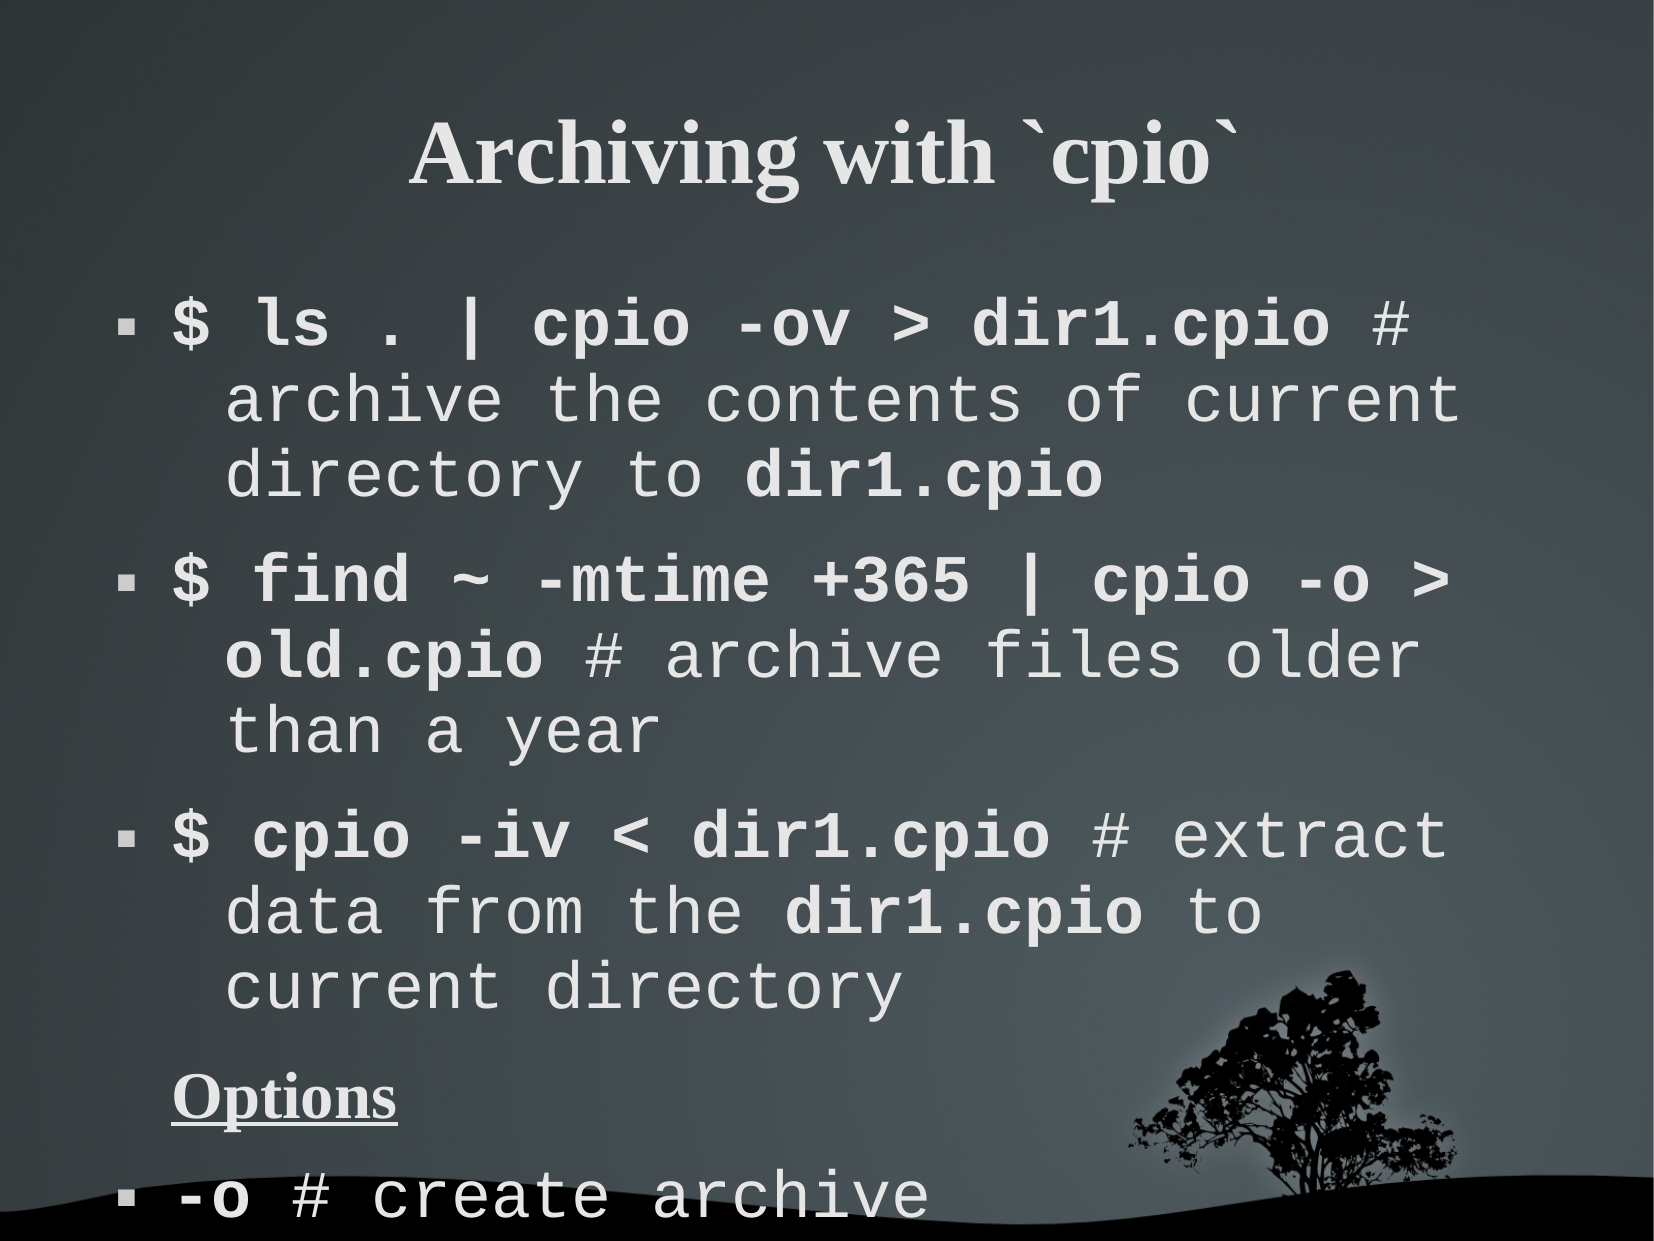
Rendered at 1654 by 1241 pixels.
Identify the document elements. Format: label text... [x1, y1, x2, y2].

title Archiving with `cpio` [82, 49, 1571, 257]
picture [0, 0, 1654, 1241]
list $ ls . | cpio -ov > dir1.cpio # archive the contents of current directory to dir1.cpio $ find ~ -mtime +365 | cpio -o > old.cpio # archive files older than a year $ cpio -iv < dir1.cpio # extract data from the dir1.cpio to current directory Options -o # create archive -i # extract from archive -v # verbose display of data [82, 290, 1571, 1217]
